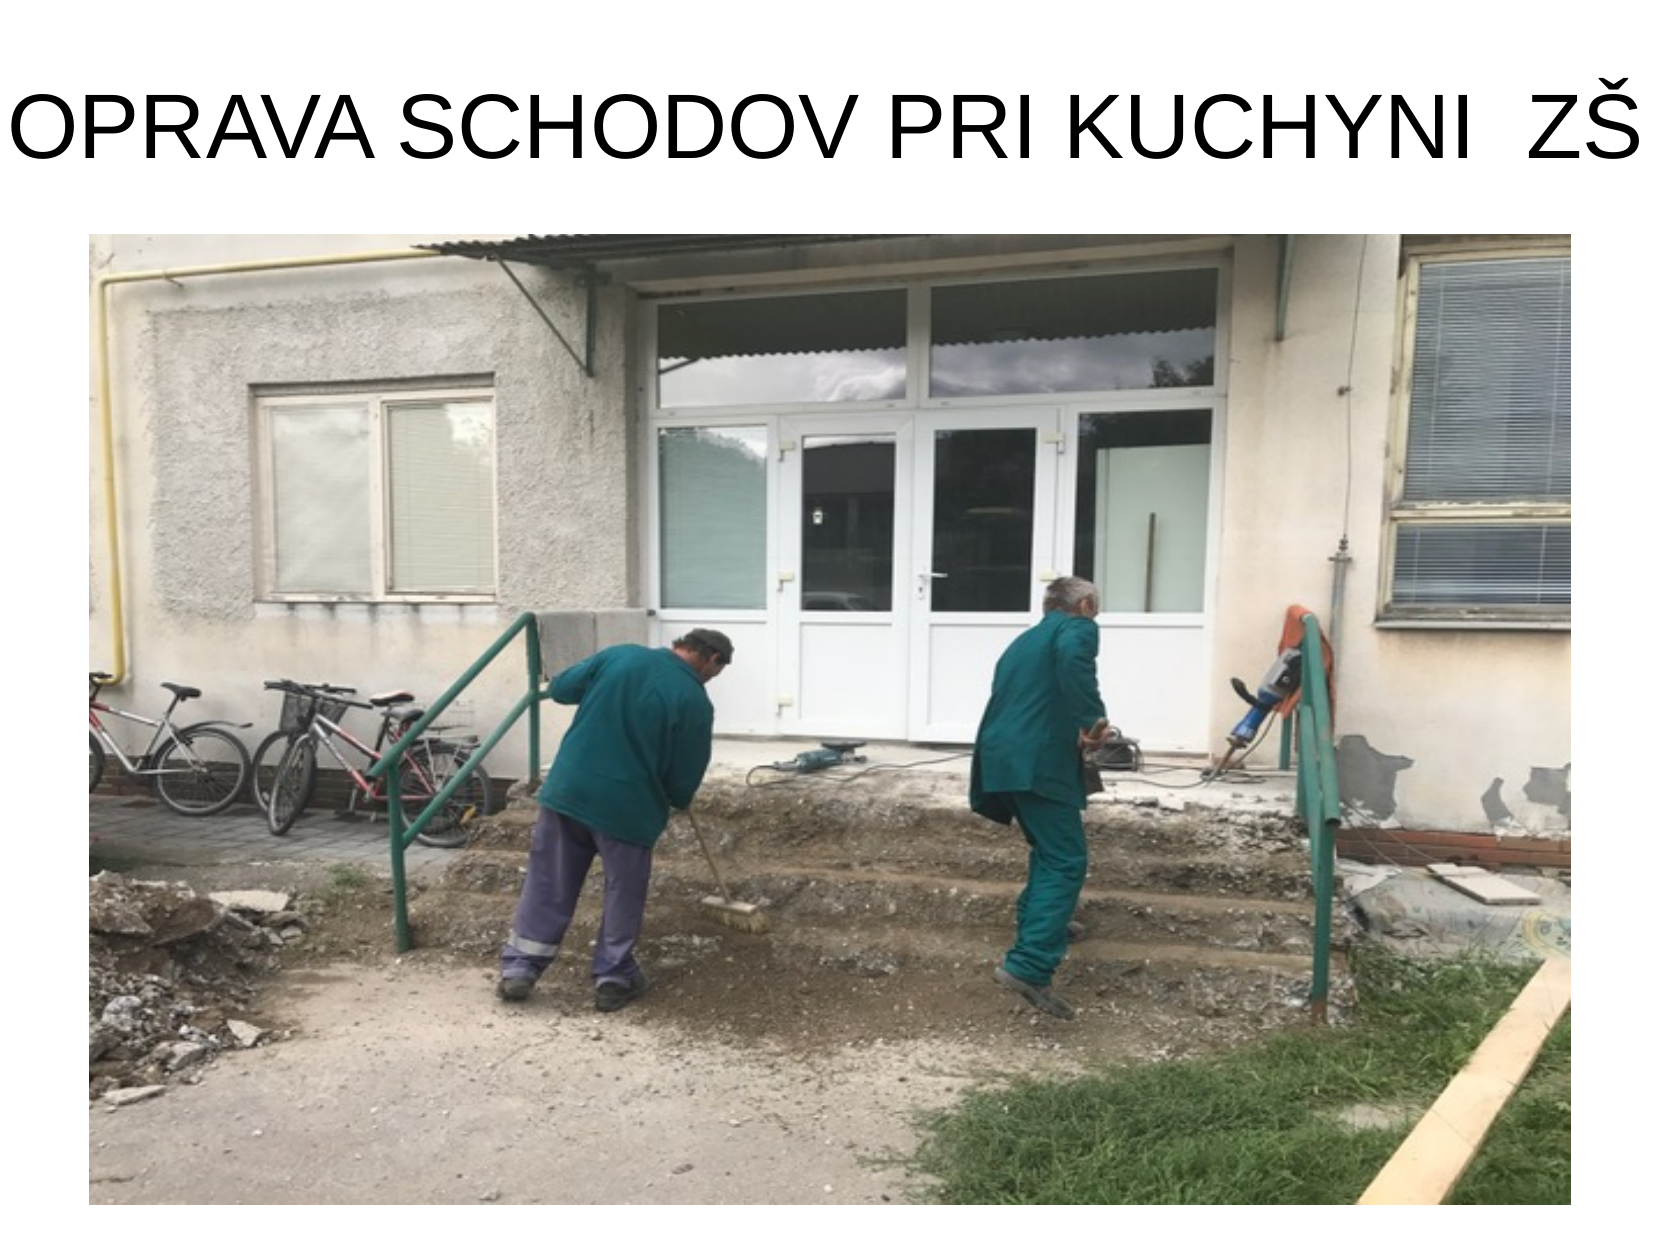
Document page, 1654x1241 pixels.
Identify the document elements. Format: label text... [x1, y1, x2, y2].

picture [89, 234, 1571, 1205]
title OPRAVA SCHODOV PRI KUCHYNI ZŠ [0, 23, 1654, 231]
